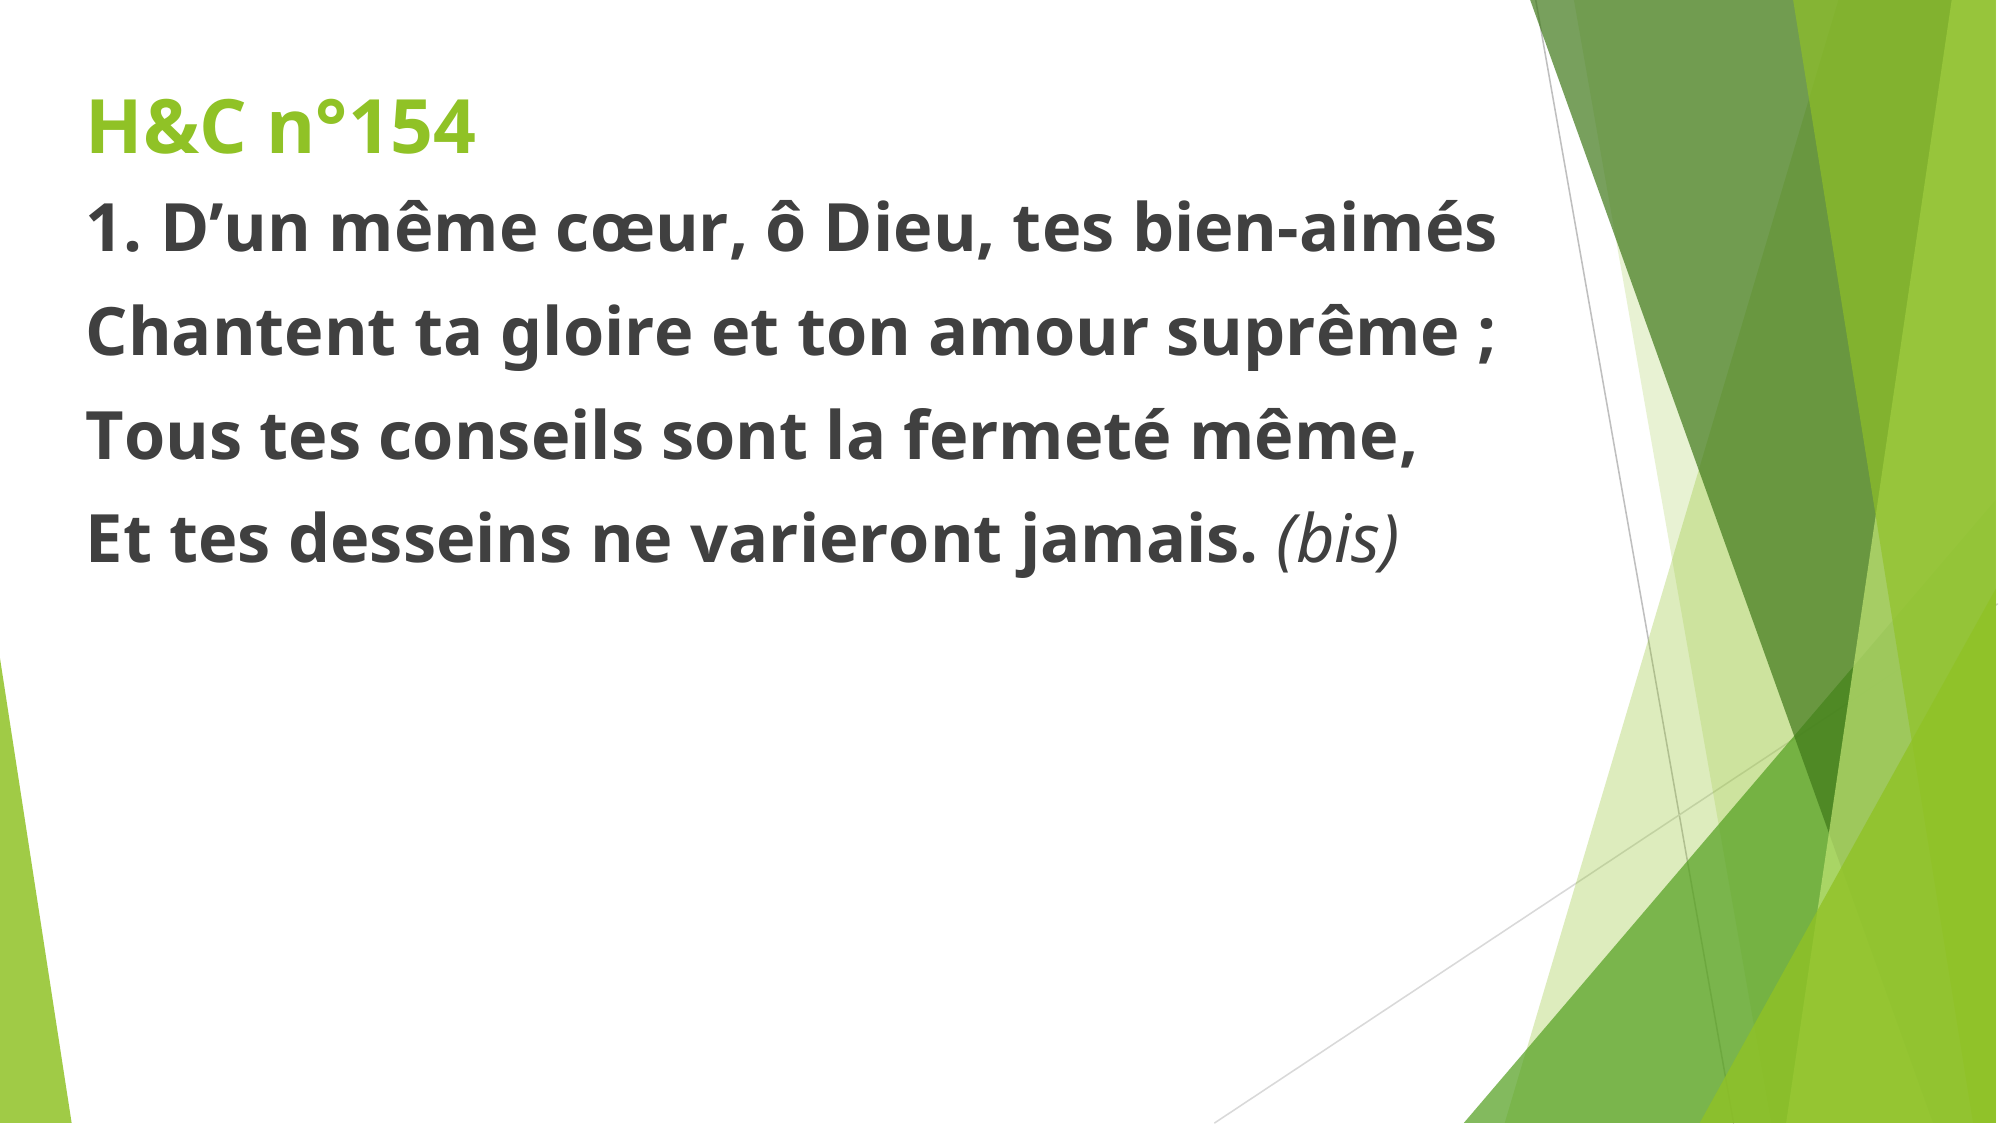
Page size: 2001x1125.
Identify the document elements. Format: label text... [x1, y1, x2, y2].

text_box 1. D’un même cœur, ô Dieu, tes bien-aimés Chantent ta gloire et ton amour suprême ; Tous tes conseils sont la fermeté même, Et tes desseins ne varieront jamais. (bis) [70, 165, 2001, 1037]
text_box H&C n°154 [70, 70, 1522, 165]
